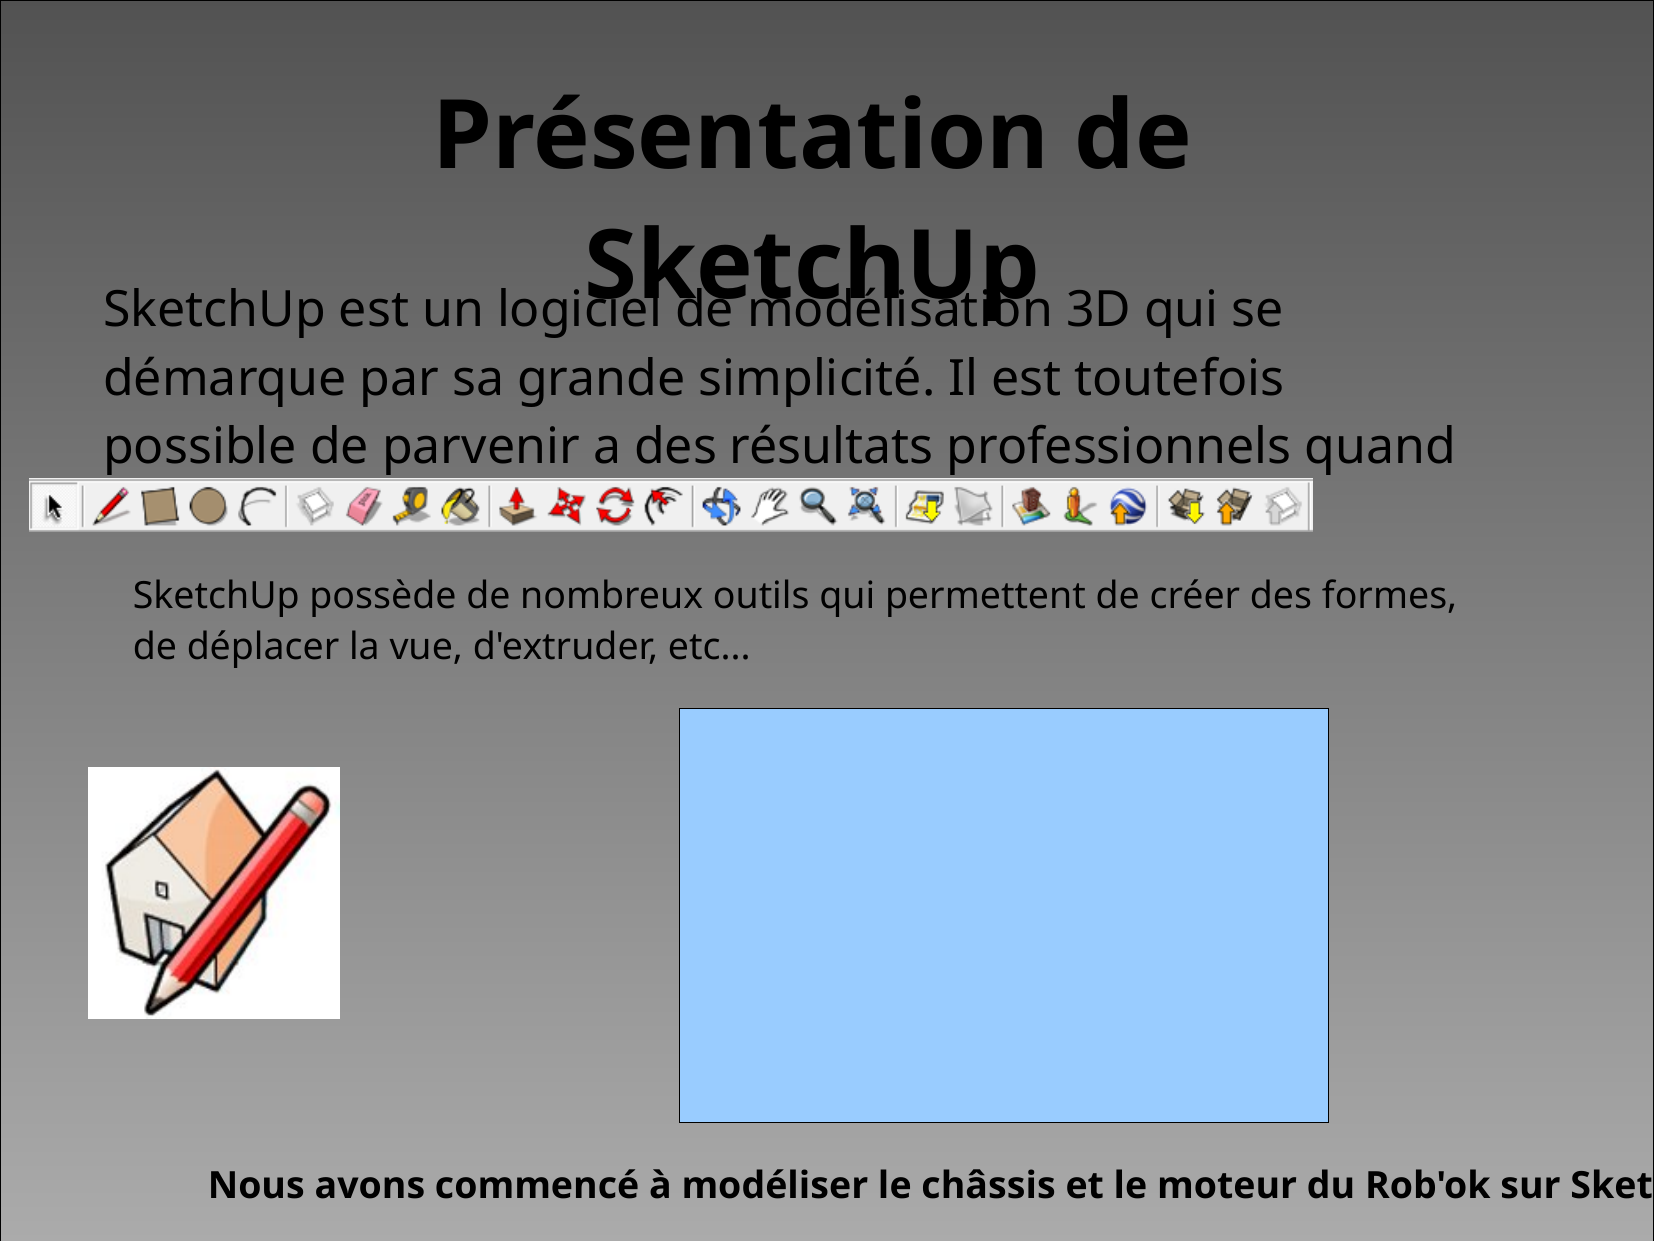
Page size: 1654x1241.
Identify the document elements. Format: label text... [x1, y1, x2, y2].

text_box [0, 0, 1654, 1241]
picture [88, 767, 340, 1020]
text_box Présentation de SketchUp [206, 59, 1418, 191]
text_box SketchUp possède de nombreux outils qui permettent de créer des formes, de déplacer la vue, d'extruder, etc... [118, 561, 1341, 668]
text_box Nous avons commencé à modéliser le châssis et le moteur du Rob'ok sur SketchUp. [193, 1151, 1554, 1213]
picture [29, 478, 1313, 532]
text_box SketchUp est un logiciel de modélisation 3D qui se démarque par sa grande simplicité. Il est toutefois possible de parvenir a des résultats professionnels quand on sait l'utiliser. [88, 265, 1477, 464]
